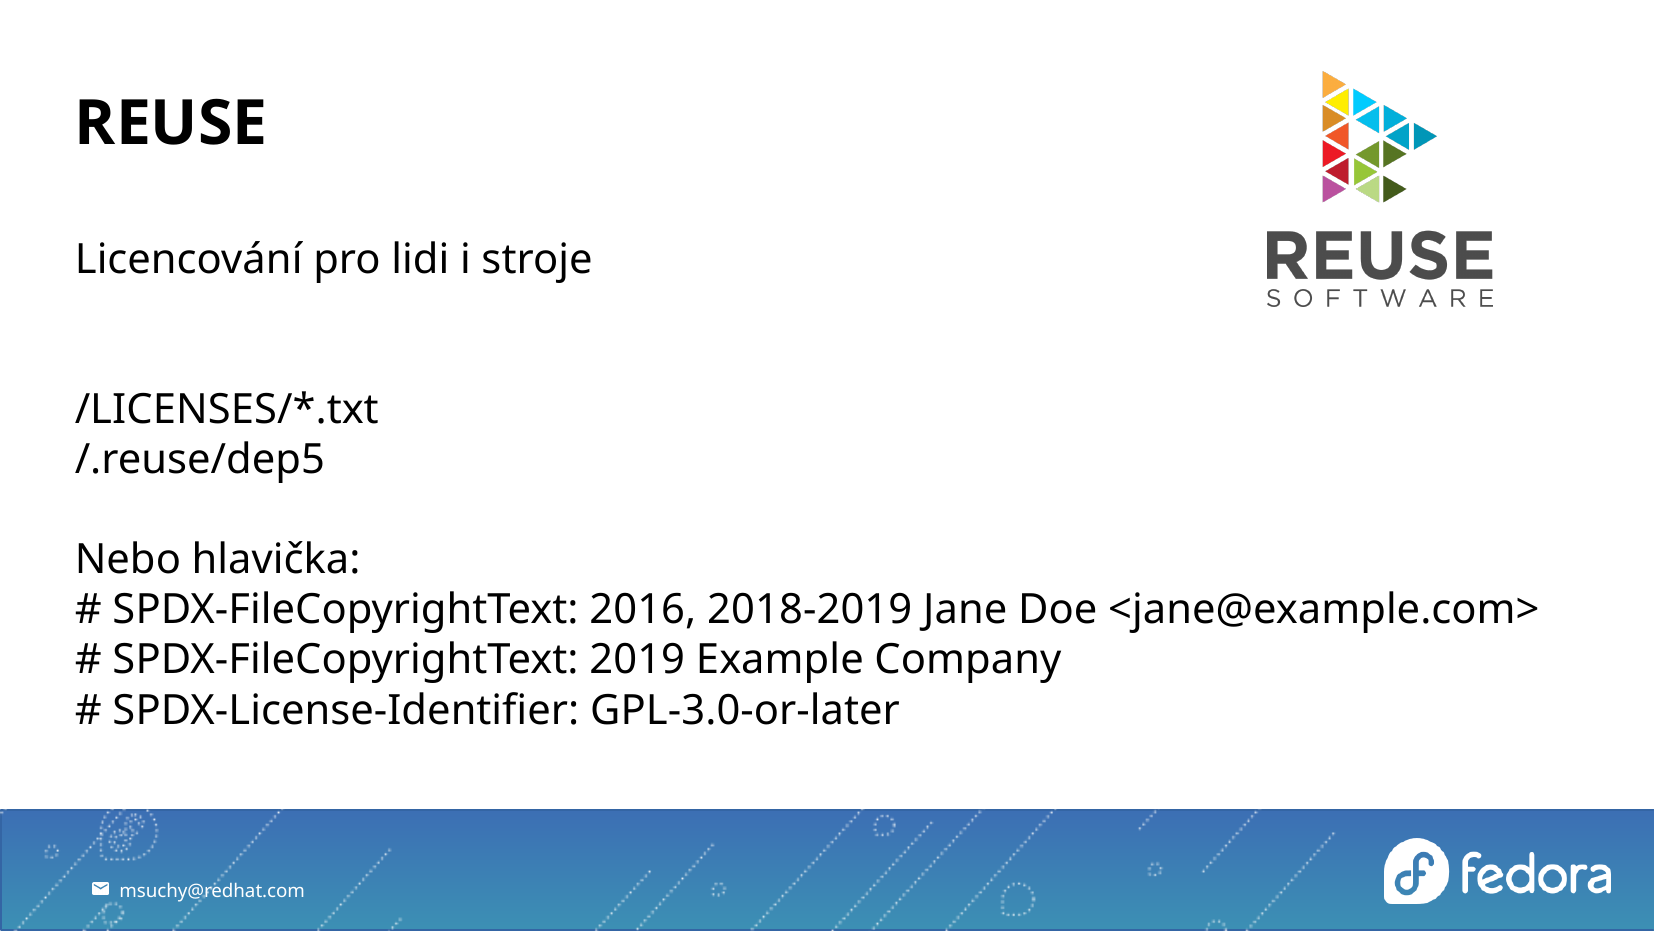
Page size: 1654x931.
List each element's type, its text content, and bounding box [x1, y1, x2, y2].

picture [0, 484, 1374, 931]
text_box REUSE Licencování pro lidi i stroje /LICENSES/*.txt /.reuse/dep5 Nebo hlavička: # SPDX-FileCopyrightText: 2016, 2018-2019 Jane Doe <jane@example.com> # SPDX-FileCopyrightText: 2019 Example Company # SPDX-License-Identifier: GPL-3.0-or-later [59, 74, 1635, 779]
picture [1245, 48, 1515, 330]
picture [1384, 838, 1611, 904]
